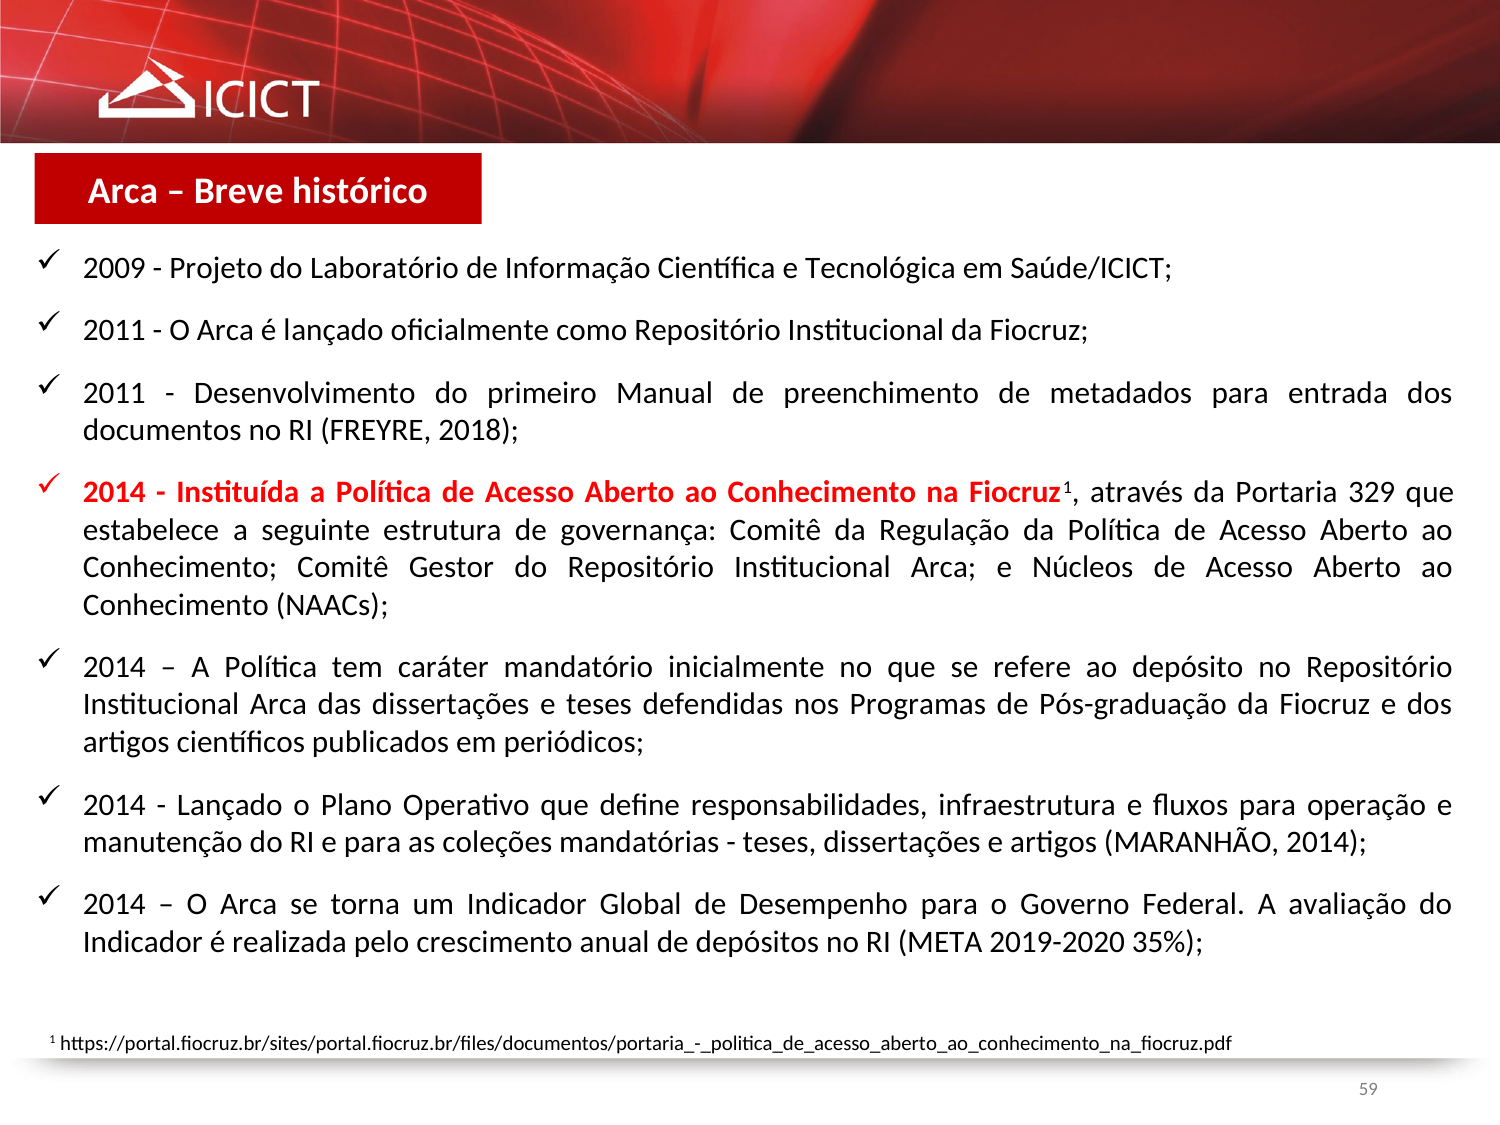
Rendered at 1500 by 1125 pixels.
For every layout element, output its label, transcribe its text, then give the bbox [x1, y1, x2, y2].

picture [0, 0, 1500, 1125]
text_box 2009 - Projeto do Laboratório de Informação Científica e Tecnológica em Saúde/ICICT; 2011 - O Arca é lançado oficialmente como Repositório Institucional da Fiocruz; 2011 - Desenvolvimento do primeiro Manual de preenchimento de metadados para entrada dos documentos no RI (FREYRE, 2018); 2014 - Instituída a Política de Acesso Aberto ao Conhecimento na Fiocruz1, através da Portaria 329 que estabelece a seguinte estrutura de governança: Comitê da Regulação da Política de Acesso Aberto ao Conhecimento; Comitê Gestor do Repositório Institucional Arca; e Núcleos de Acesso Aberto ao Conhecimento (NAACs); 2014 – A Política tem caráter mandatório inicialmente no que se refere ao depósito no Repositório Institucional Arca das dissertações e teses defendidas nos Programas de Pós-graduação da Fiocruz e dos artigos científicos publicados em periódicos; 2014 - Lançado o Plano Operativo que define responsabilidades, infraestrutura e fluxos para operação e manutenção do RI e para as coleções mandatórias - teses, dissertações e artigos (MARANHÃO, 2014); 2014 – O Arca se torna um Indicador Global de Desempenho para o Governo Federal. A avaliação do Indicador é realizada pelo crescimento anual de depósitos no RI (META 2019-2020 35%); [21, 239, 1470, 967]
text_box 1 https://portal.fiocruz.br/sites/portal.fiocruz.br/files/documentos/portaria_-_politica_de_acesso_aberto_ao_conhecimento_na_fiocruz.pdf [34, 1021, 1355, 1062]
text_box <número> [1059, 1057, 1397, 1118]
text_box Arca – Breve histórico [34, 153, 482, 224]
